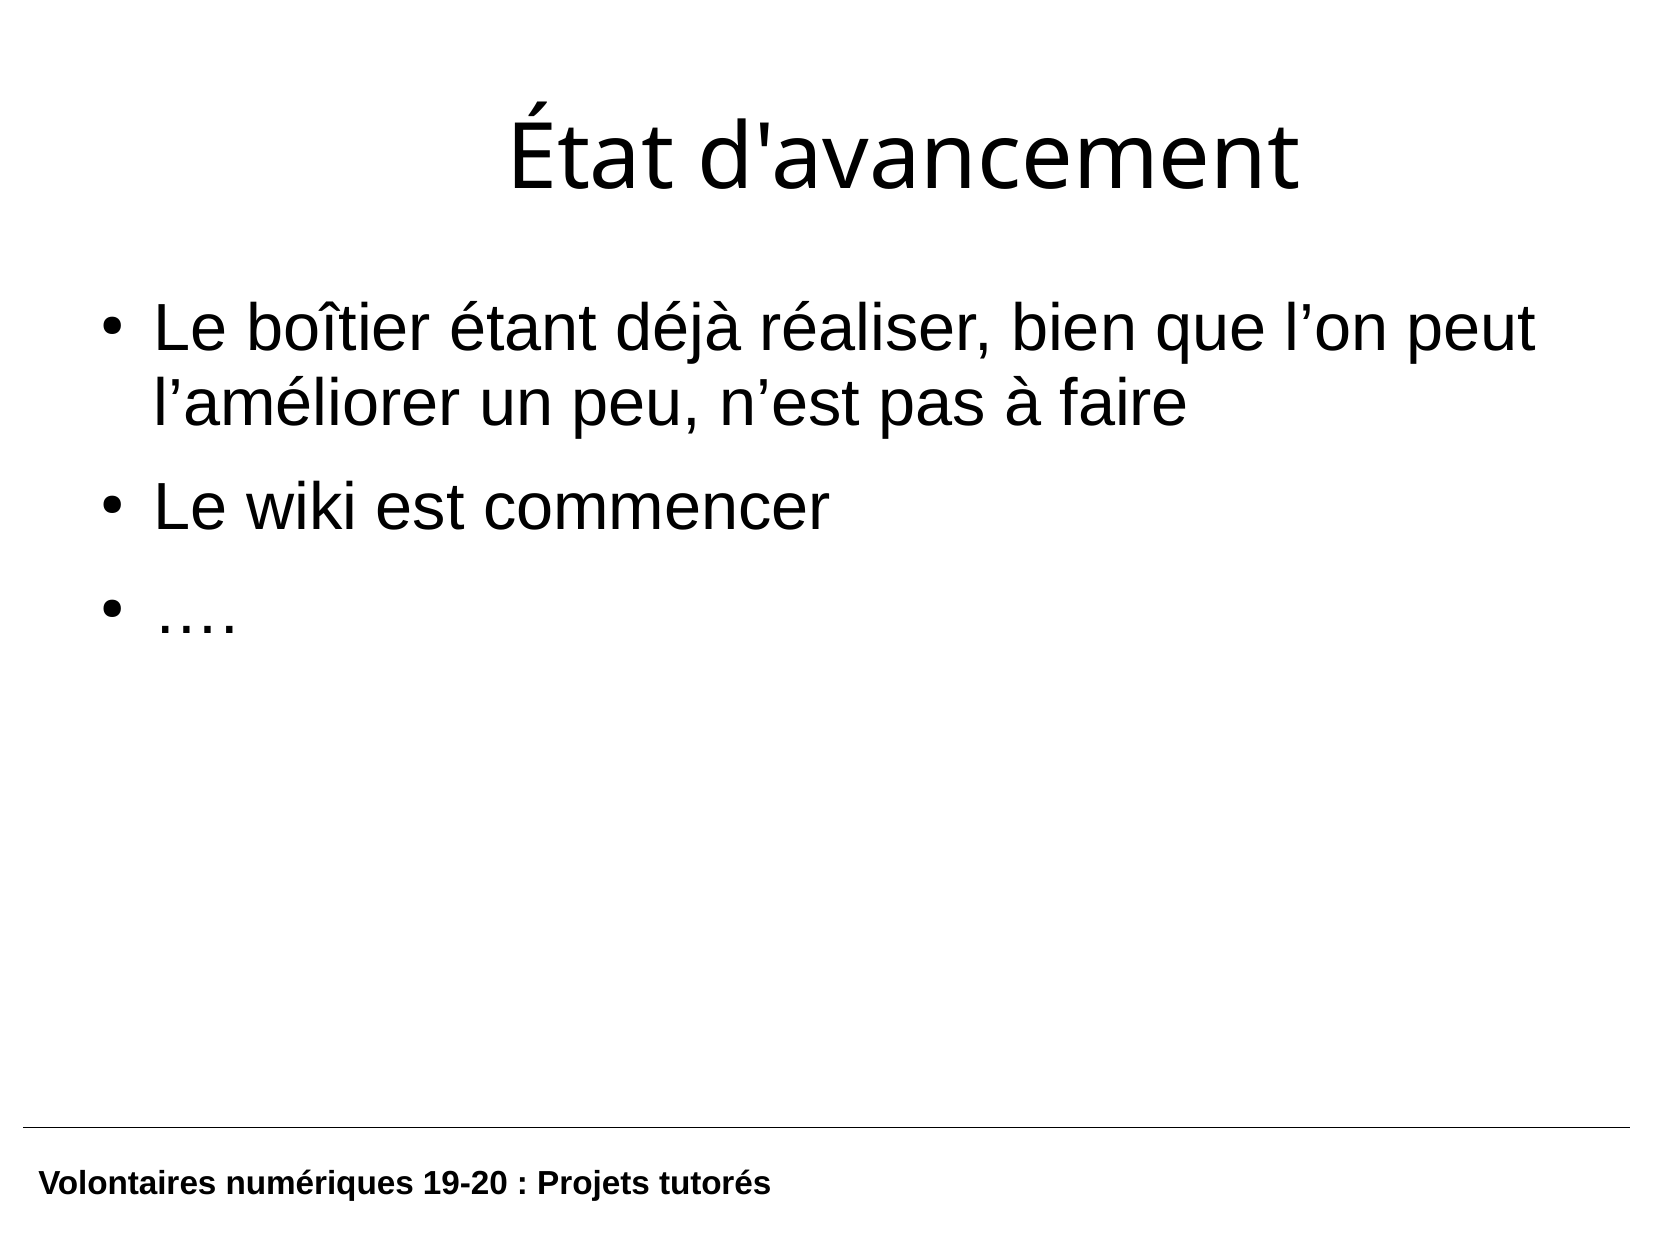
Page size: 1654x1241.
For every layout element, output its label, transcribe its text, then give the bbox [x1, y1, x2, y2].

title État d'avancement [236, 49, 1571, 257]
list Le boîtier étant déjà réaliser, bien que l’on peut l’améliorer un peu, n’est pas à faire Le wiki est commencer …. [82, 290, 1571, 1109]
text_box Volontaires numériques 19-20 : Projets tutorés [23, 1157, 945, 1210]
